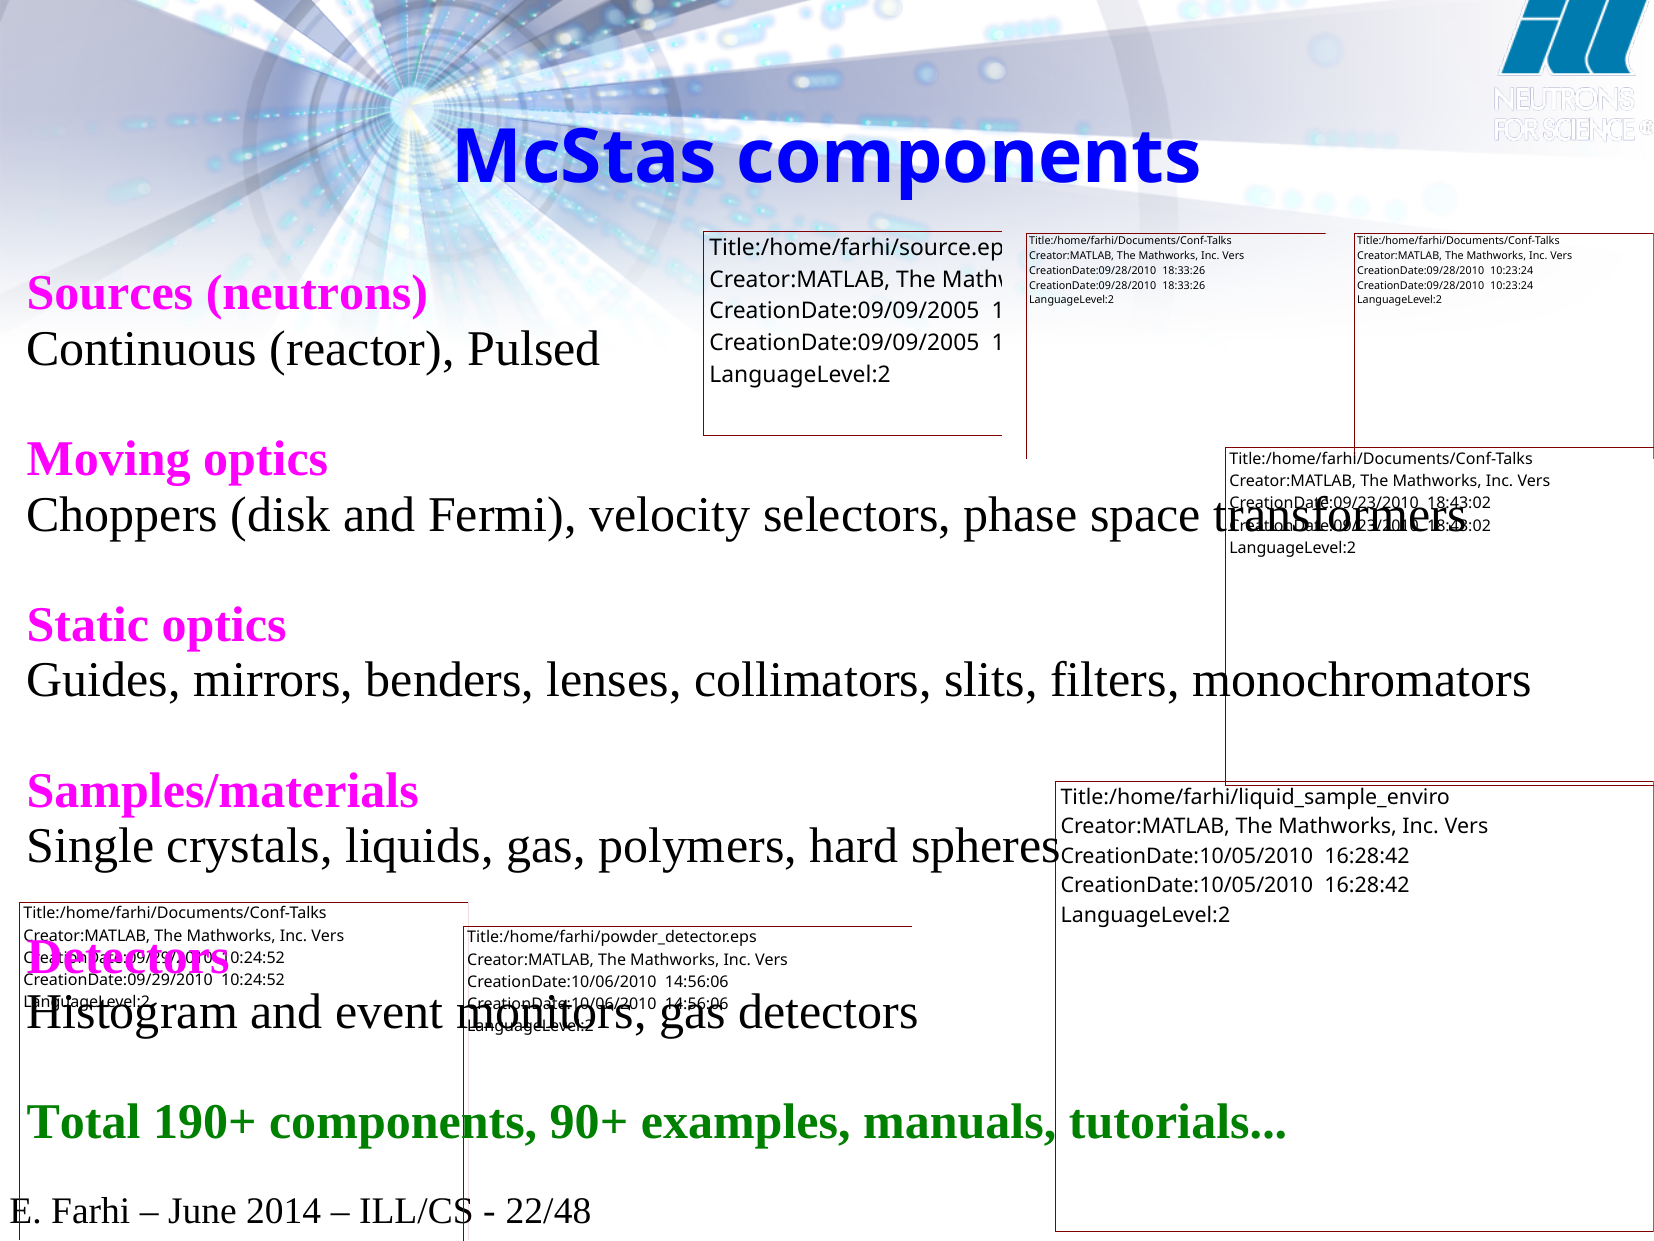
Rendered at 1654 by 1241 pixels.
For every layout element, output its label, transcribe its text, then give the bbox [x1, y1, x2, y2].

picture [0, 0, 1654, 1232]
text_box Sources (neutrons) Continuous (reactor), Pulsed Moving optics Choppers (disk and Fermi), velocity selectors, phase space transformers Static optics Guides, mirrors, benders, lenses, collimators, slits, filters, monochromators Samples/materials Single crystals, liquids, gas, polymers, hard spheres Detectors Histogram and event monitors, gas detectors Total 190+ components, 90+ examples, manuals, tutorials... [23, 262, 1537, 1161]
title McStas components [82, 49, 1571, 257]
picture [18, 900, 912, 1241]
